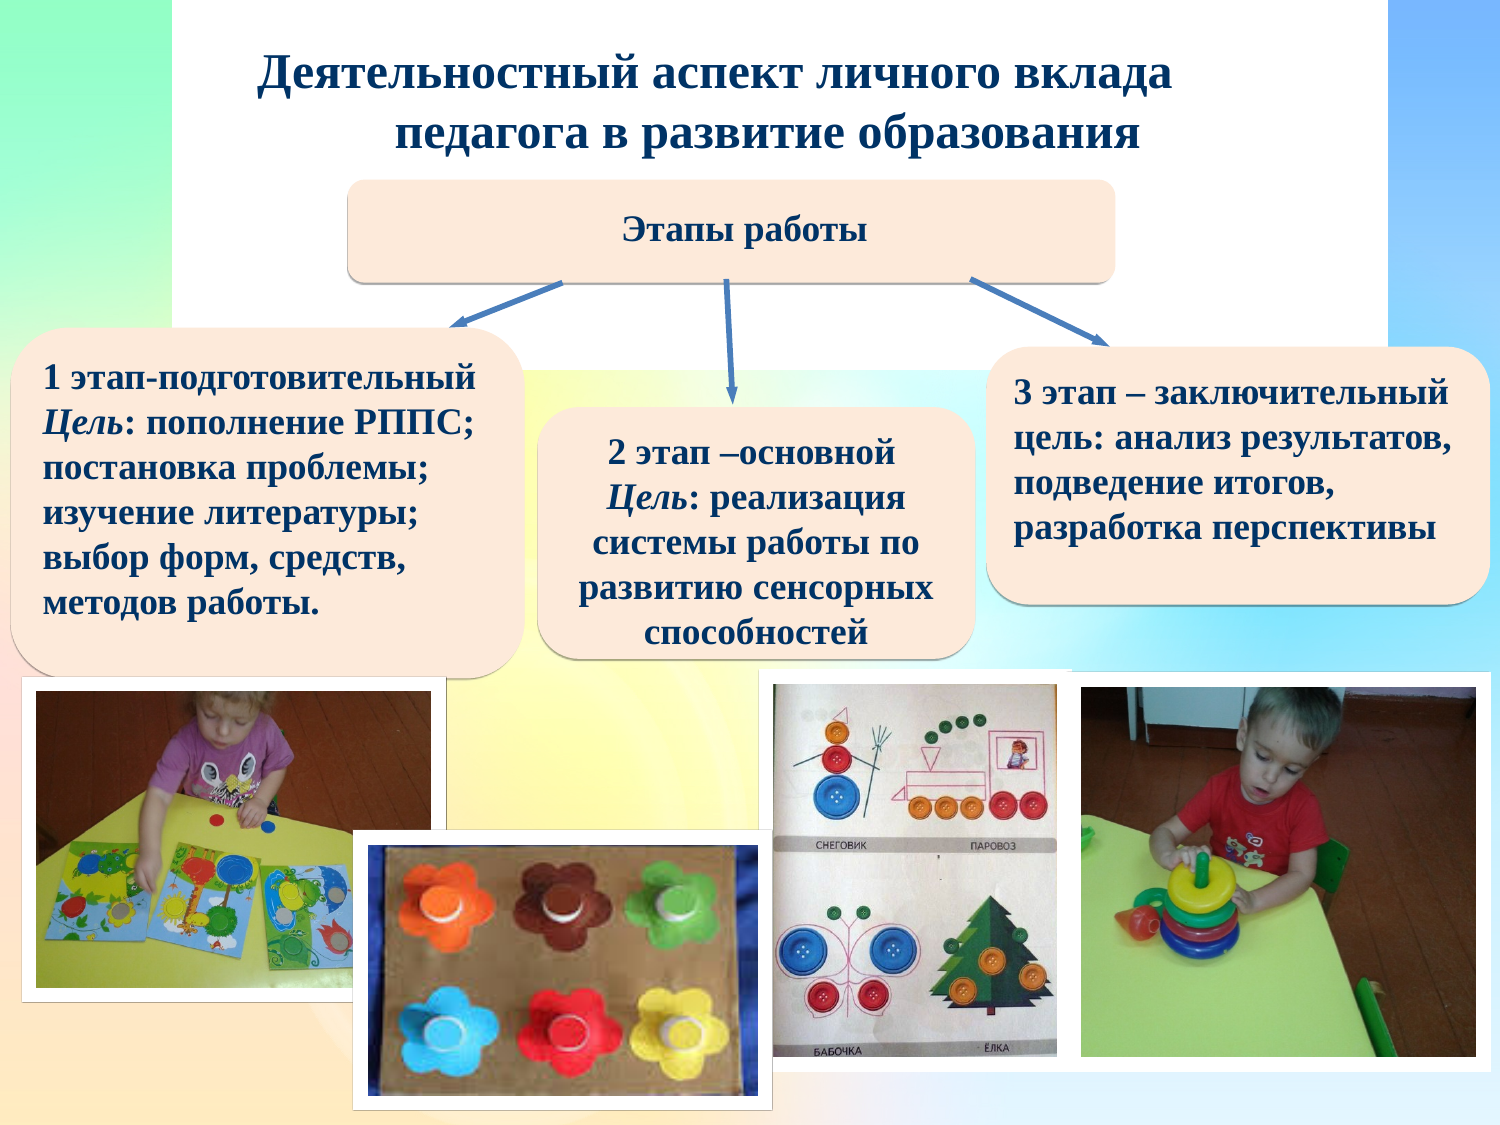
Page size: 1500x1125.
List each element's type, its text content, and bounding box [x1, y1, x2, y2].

text_box [172, 0, 1388, 370]
picture [36, 691, 432, 988]
picture [1080, 686, 1477, 1058]
picture [773, 683, 1058, 1058]
picture [367, 844, 758, 1096]
text_box 2 этап –основной Цель: реализация системы работы по развитию сенсорных способностей [537, 407, 976, 659]
text_box 3 этап – заключительный цель: анализ результатов, подведение итогов, разработка перспективы [986, 346, 1491, 605]
text_box Деятельностный аспект личного вклада педагога в развитие образования [242, 31, 1213, 166]
text_box Этапы работы [549, 196, 883, 256]
text_box 1 этап-подготовительный Цель: пополнение РППС; постановка проблемы; изучение литературы; выбор форм, средств, методов работы. [10, 327, 525, 679]
